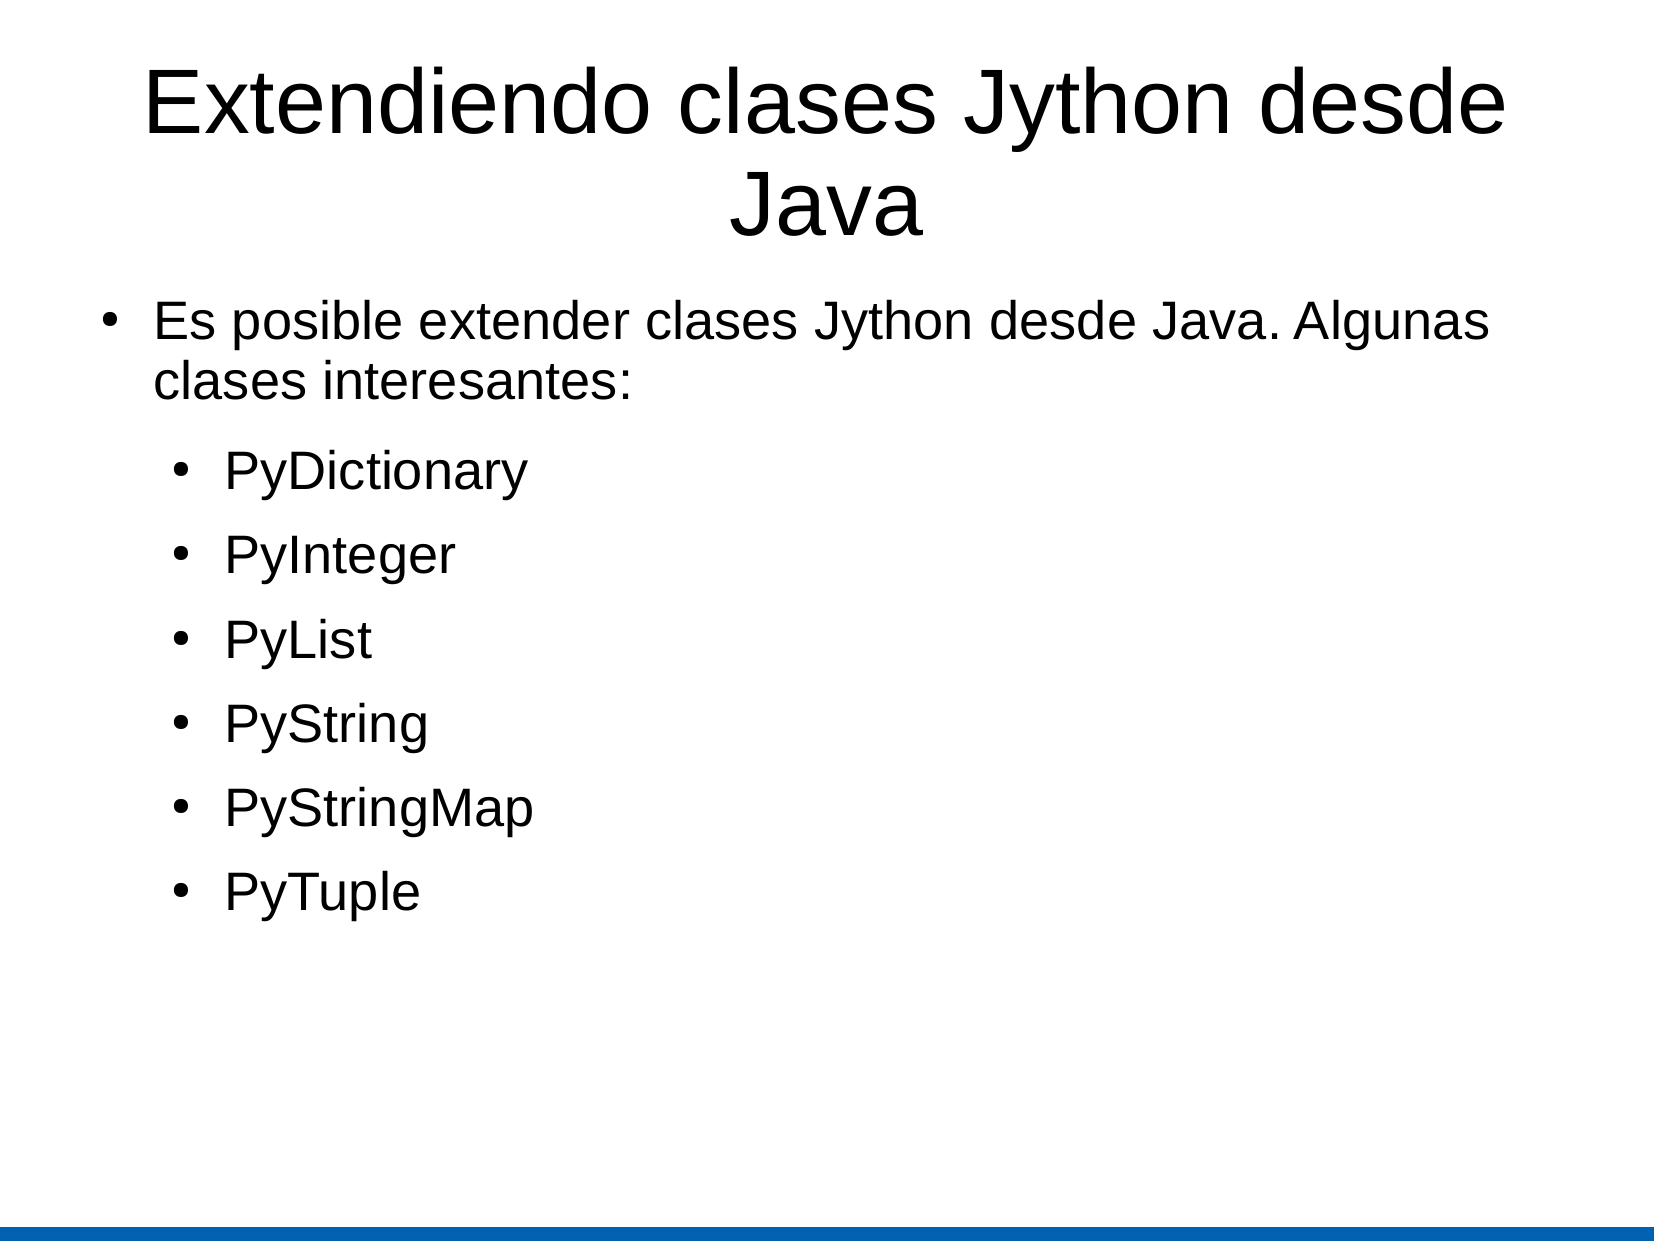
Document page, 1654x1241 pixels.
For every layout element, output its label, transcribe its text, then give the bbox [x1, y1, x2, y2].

list Es posible extender clases Jython desde Java. Algunas clases interesantes: PyDictionary PyInteger PyList PyString PyStringMap PyTuple [82, 290, 1571, 1109]
title Extendiendo clases Jython desde Java [82, 49, 1571, 257]
